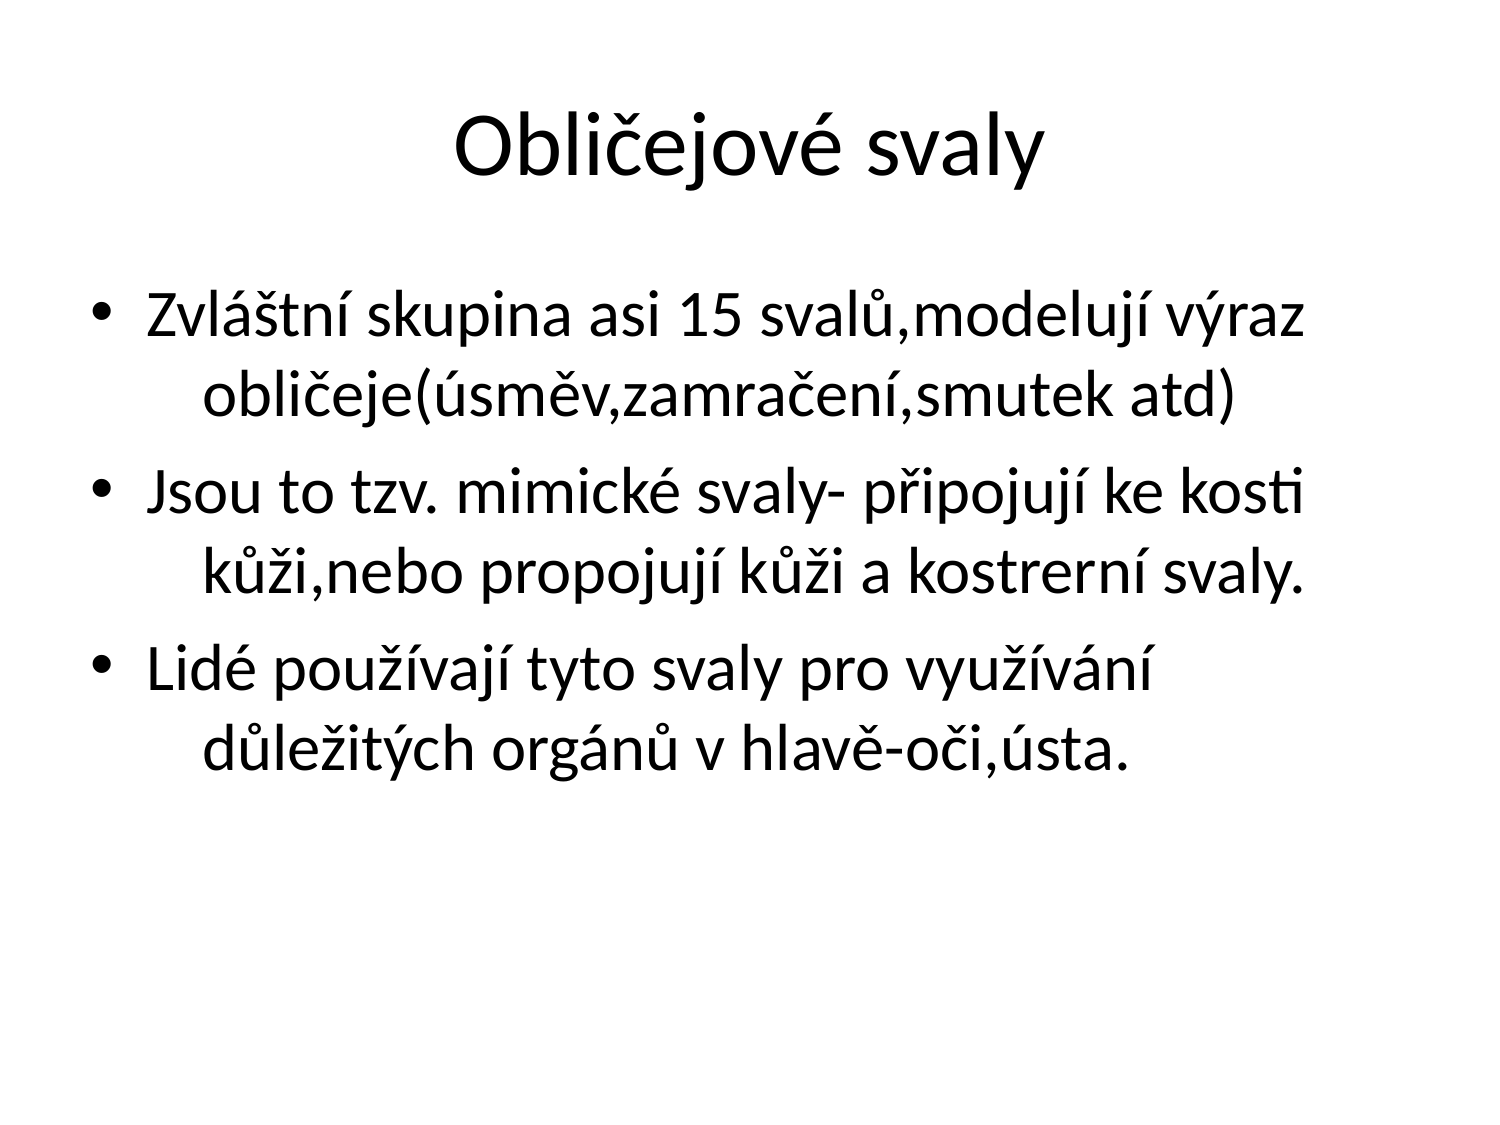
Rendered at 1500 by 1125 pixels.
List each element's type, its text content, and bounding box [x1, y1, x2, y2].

title Obličejové svaly [75, 45, 1426, 233]
list Zvláštní skupina asi 15 svalů,modelují výraz obličeje(úsměv,zamračení,smutek atd) Jsou to tzv. mimické svaly- připojují ke kosti kůži,nebo propojují kůži a kostrerní svaly. Lidé používají tyto svaly pro využívání důležitých orgánů v hlavě-oči,ústa. [75, 262, 1426, 1005]
